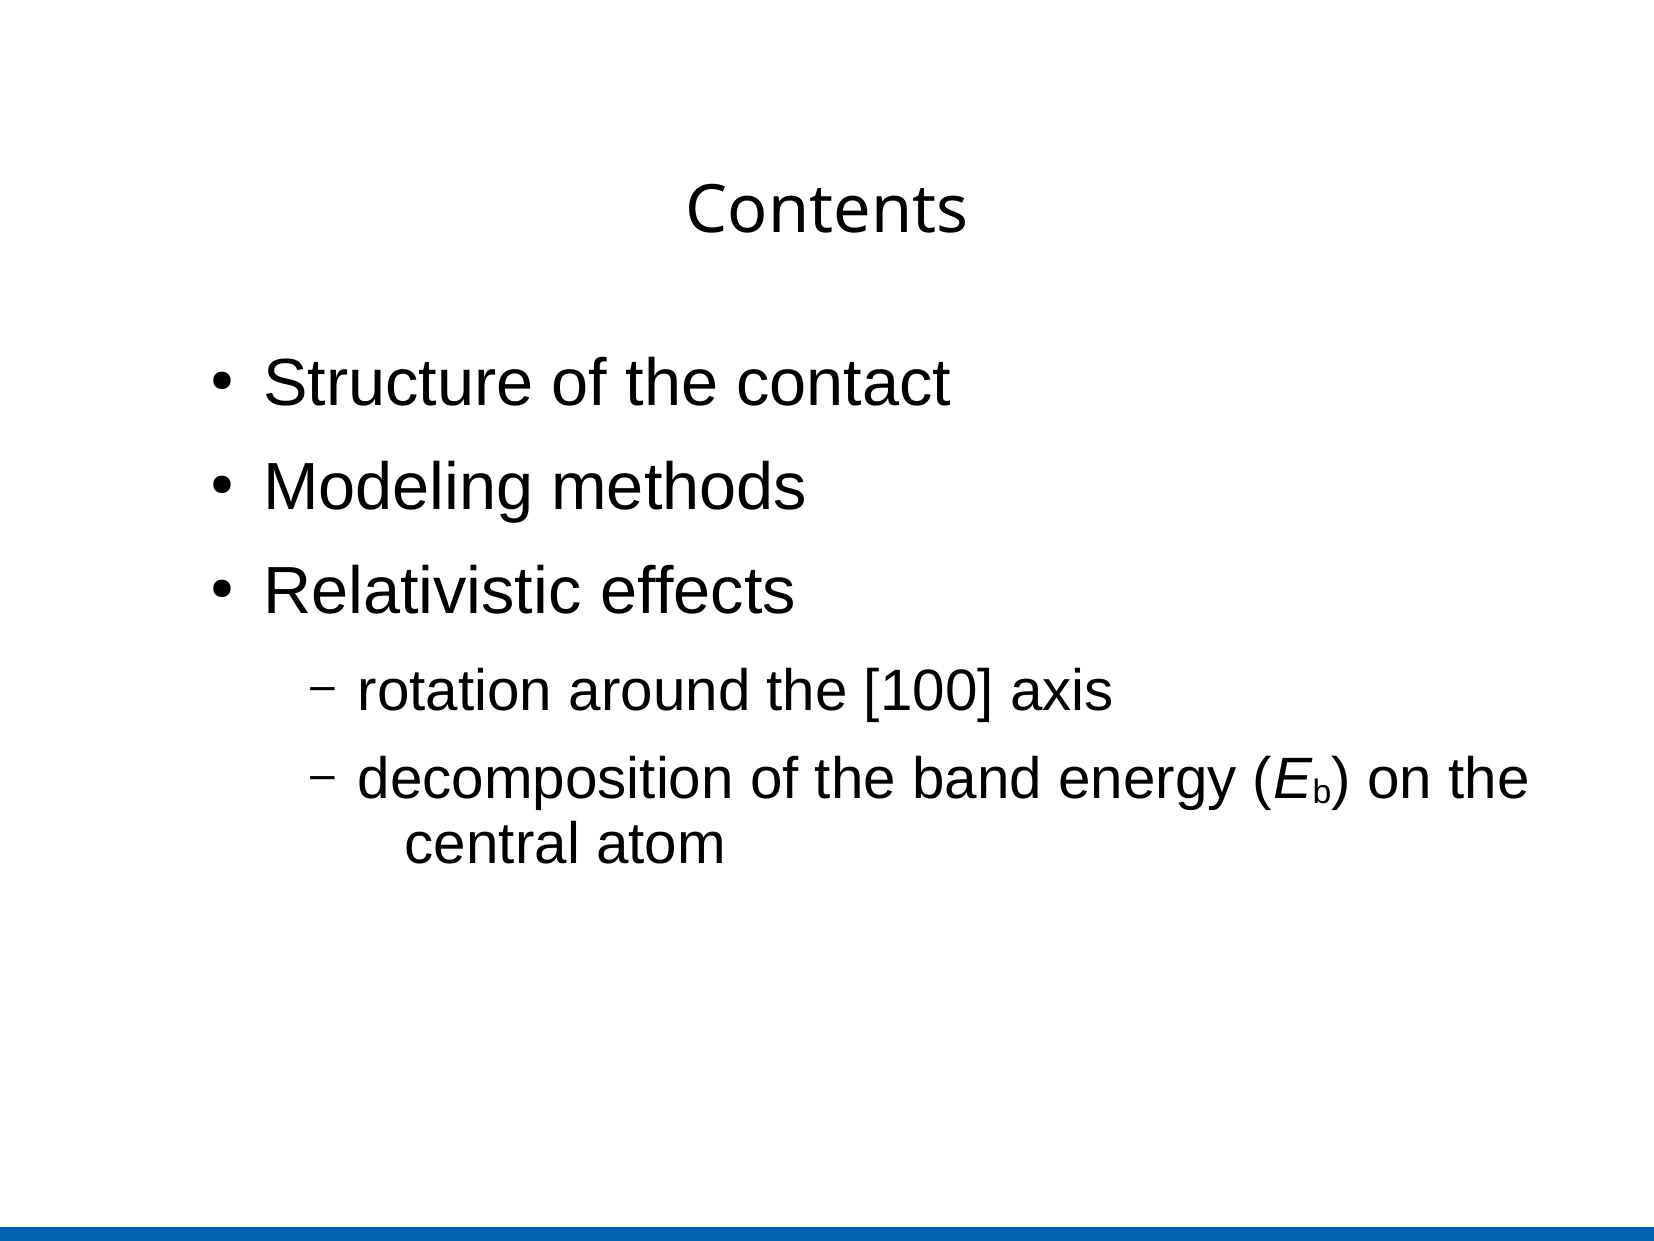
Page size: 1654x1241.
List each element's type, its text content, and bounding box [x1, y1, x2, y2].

list Structure of the contact Modeling methods Relativistic effects rotation around the [100] axis decomposition of the band energy (Eb) on the central atom [121, 344, 1534, 1149]
title Contents [121, 102, 1534, 310]
